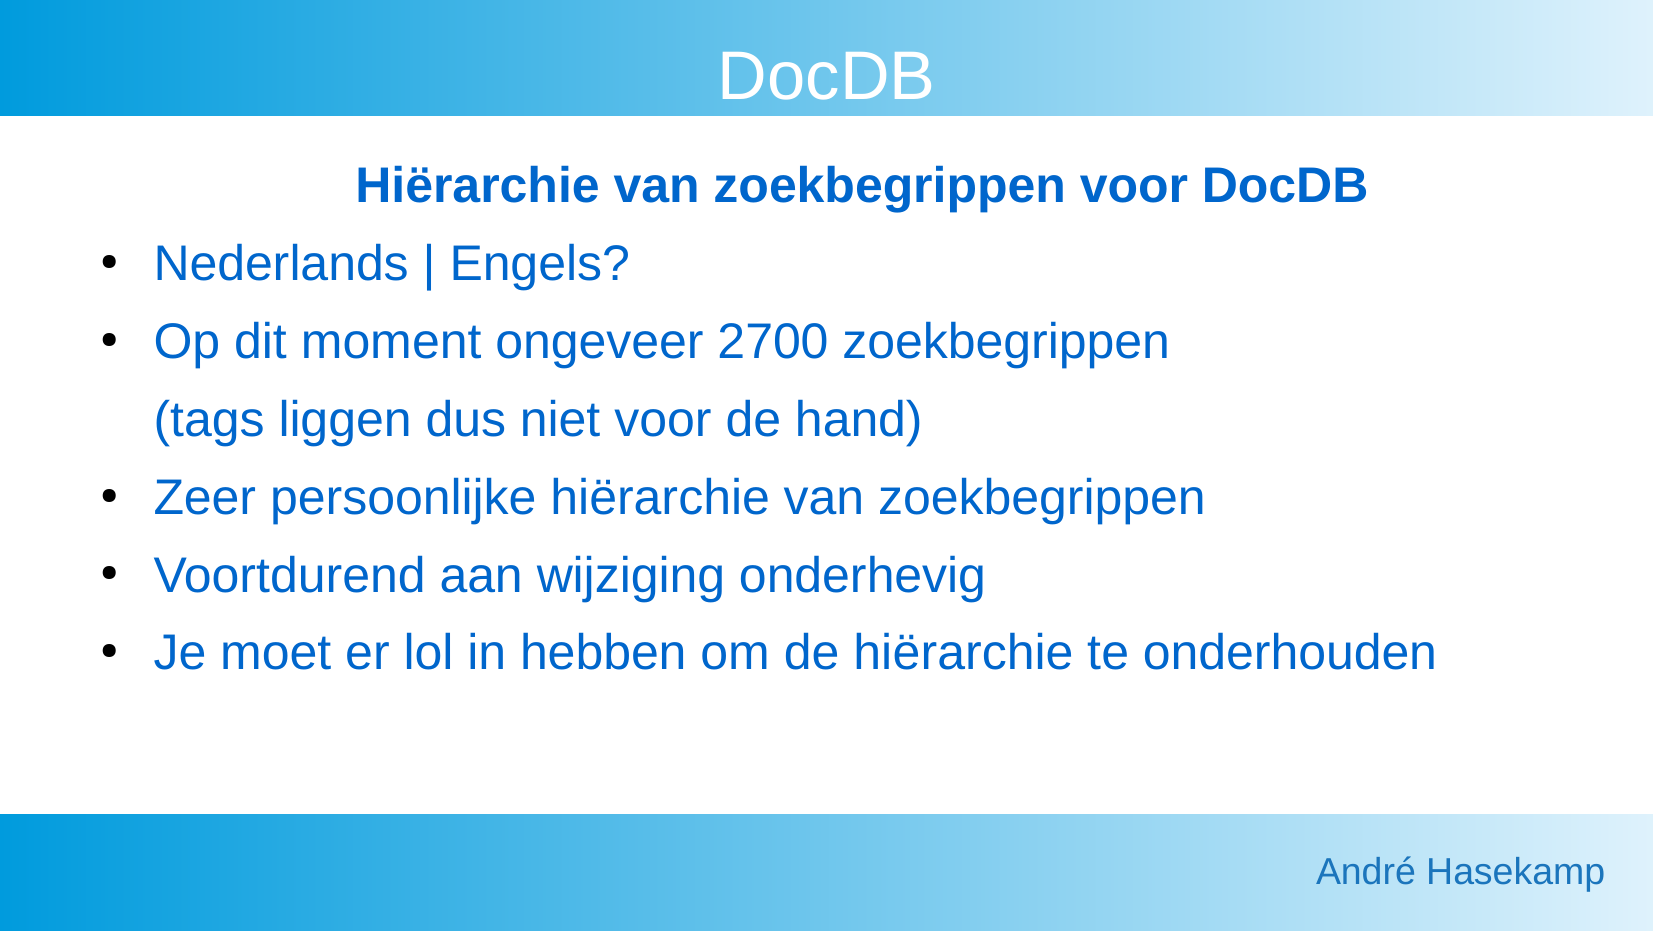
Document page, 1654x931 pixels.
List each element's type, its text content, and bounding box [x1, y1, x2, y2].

text_box André Hasekamp [1301, 843, 1653, 902]
list Hiërarchie van zoekbegrippen voor DocDB Nederlands | Engels? Op dit moment ongeveer 2700 zoekbegrippen (tags liggen dus niet voor de hand) Zeer persoonlijke hiërarchie van zoekbegrippen Voortdurend aan wijziging onderhevig Je moet er lol in hebben om de hiërarchie te onderhouden [82, 157, 1571, 751]
title DocDB [82, 36, 1571, 117]
